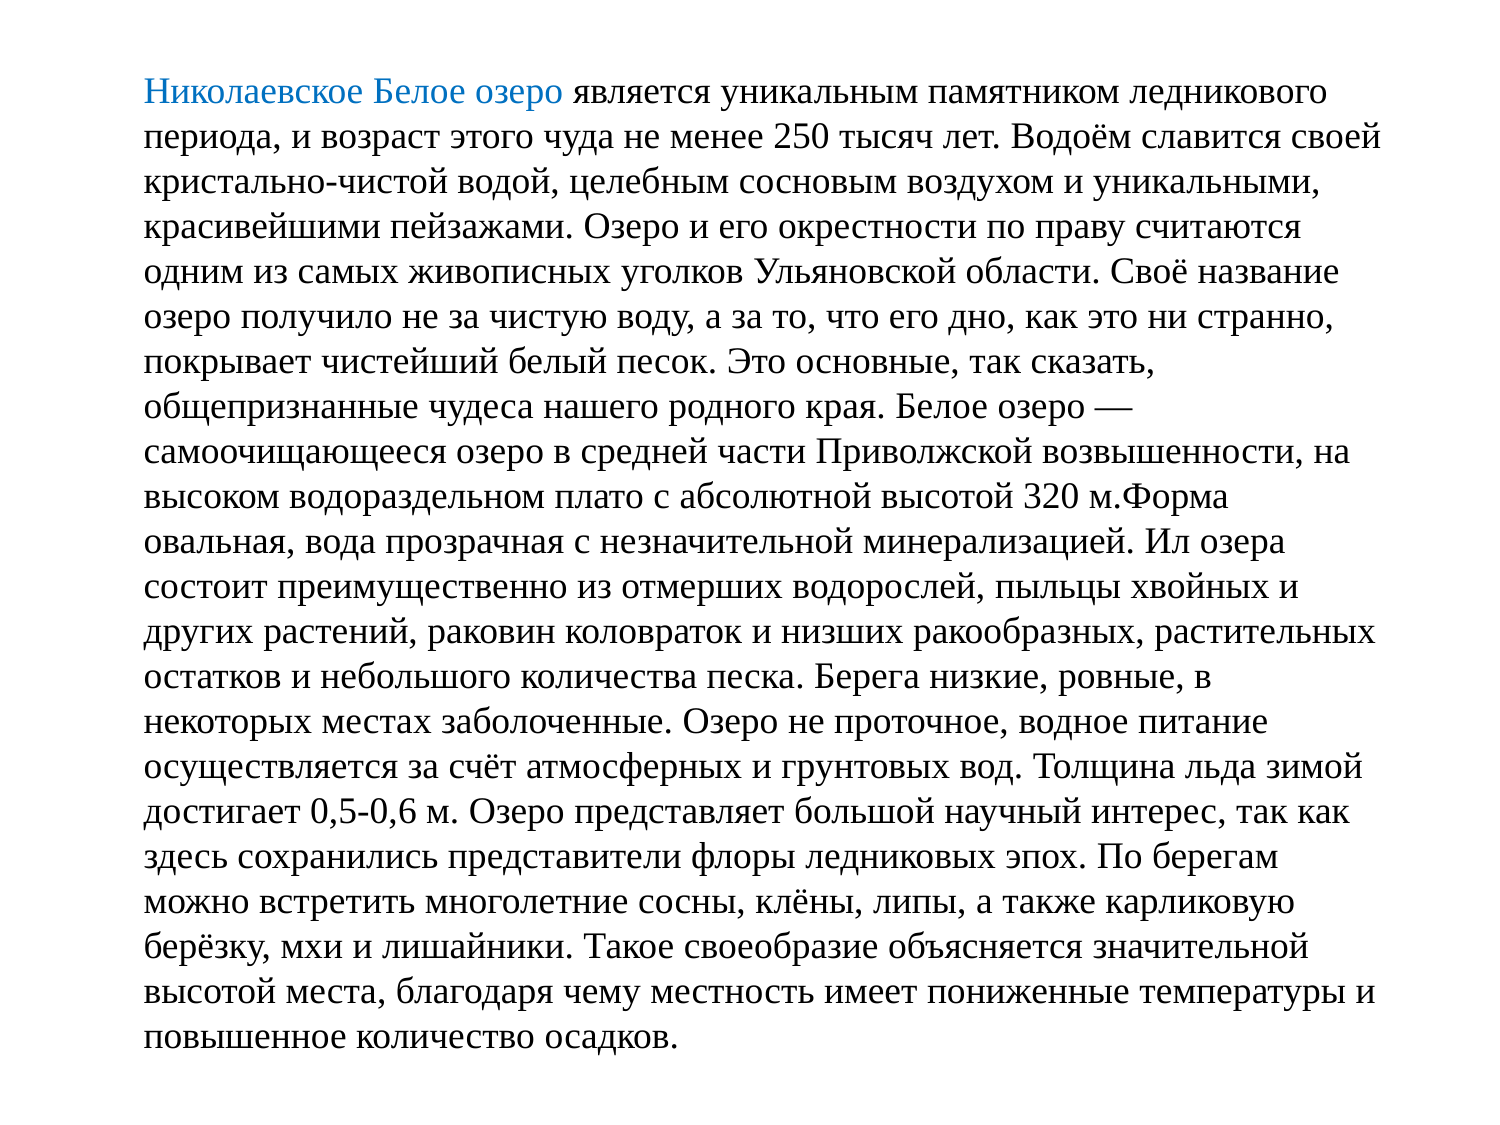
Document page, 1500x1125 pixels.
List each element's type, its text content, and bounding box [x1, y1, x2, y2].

text_box Николаевское Белое озеро является уникальным памятником ледникового периода, и возраст этого чуда не менее 250 тысяч лет. Водоём славится своей кристально-чистой водой, целебным сосновым воздухом и уникальными, красивейшими пейзажами. Озеро и его окрестности по праву считаются одним из самых живописных уголков Ульяновской области. Своё название озеро получило не за чистую воду, а за то, что его дно, как это ни странно, покрывает чистейший белый песок. Это основные, так сказать, общепризнанные чудеса нашего родного края. Белое озеро — самоочищающееся озеро в средней части Приволжской возвышенности, на высоком водораздельном плато с абсолютной высотой 320 м.Форма овальная, вода прозрачная с незначительной минерализацией. Ил озера состоит преимущественно из отмерших водорослей, пыльцы хвойных и других растений, раковин коловраток и низших ракообразных, растительных остатков и небольшого количества песка. Берега низкие, ровные, в некоторых местах заболоченные. Озеро не проточное, водное питание осуществляется за счёт атмосферных и грунтовых вод. Толщина льда зимой достигает 0,5-0,6 м. Озеро представляет большой научный интерес, так как здесь сохранились представители флоры ледниковых эпох. По берегам можно встретить многолетние сосны, клёны, липы, а также карликовую берёзку, мхи и лишайники. Такое своеобразие объясняется значительной высотой места, благодаря чему местность имеет пониженные температуры и повышенное количество осадков. [128, 58, 1407, 1064]
